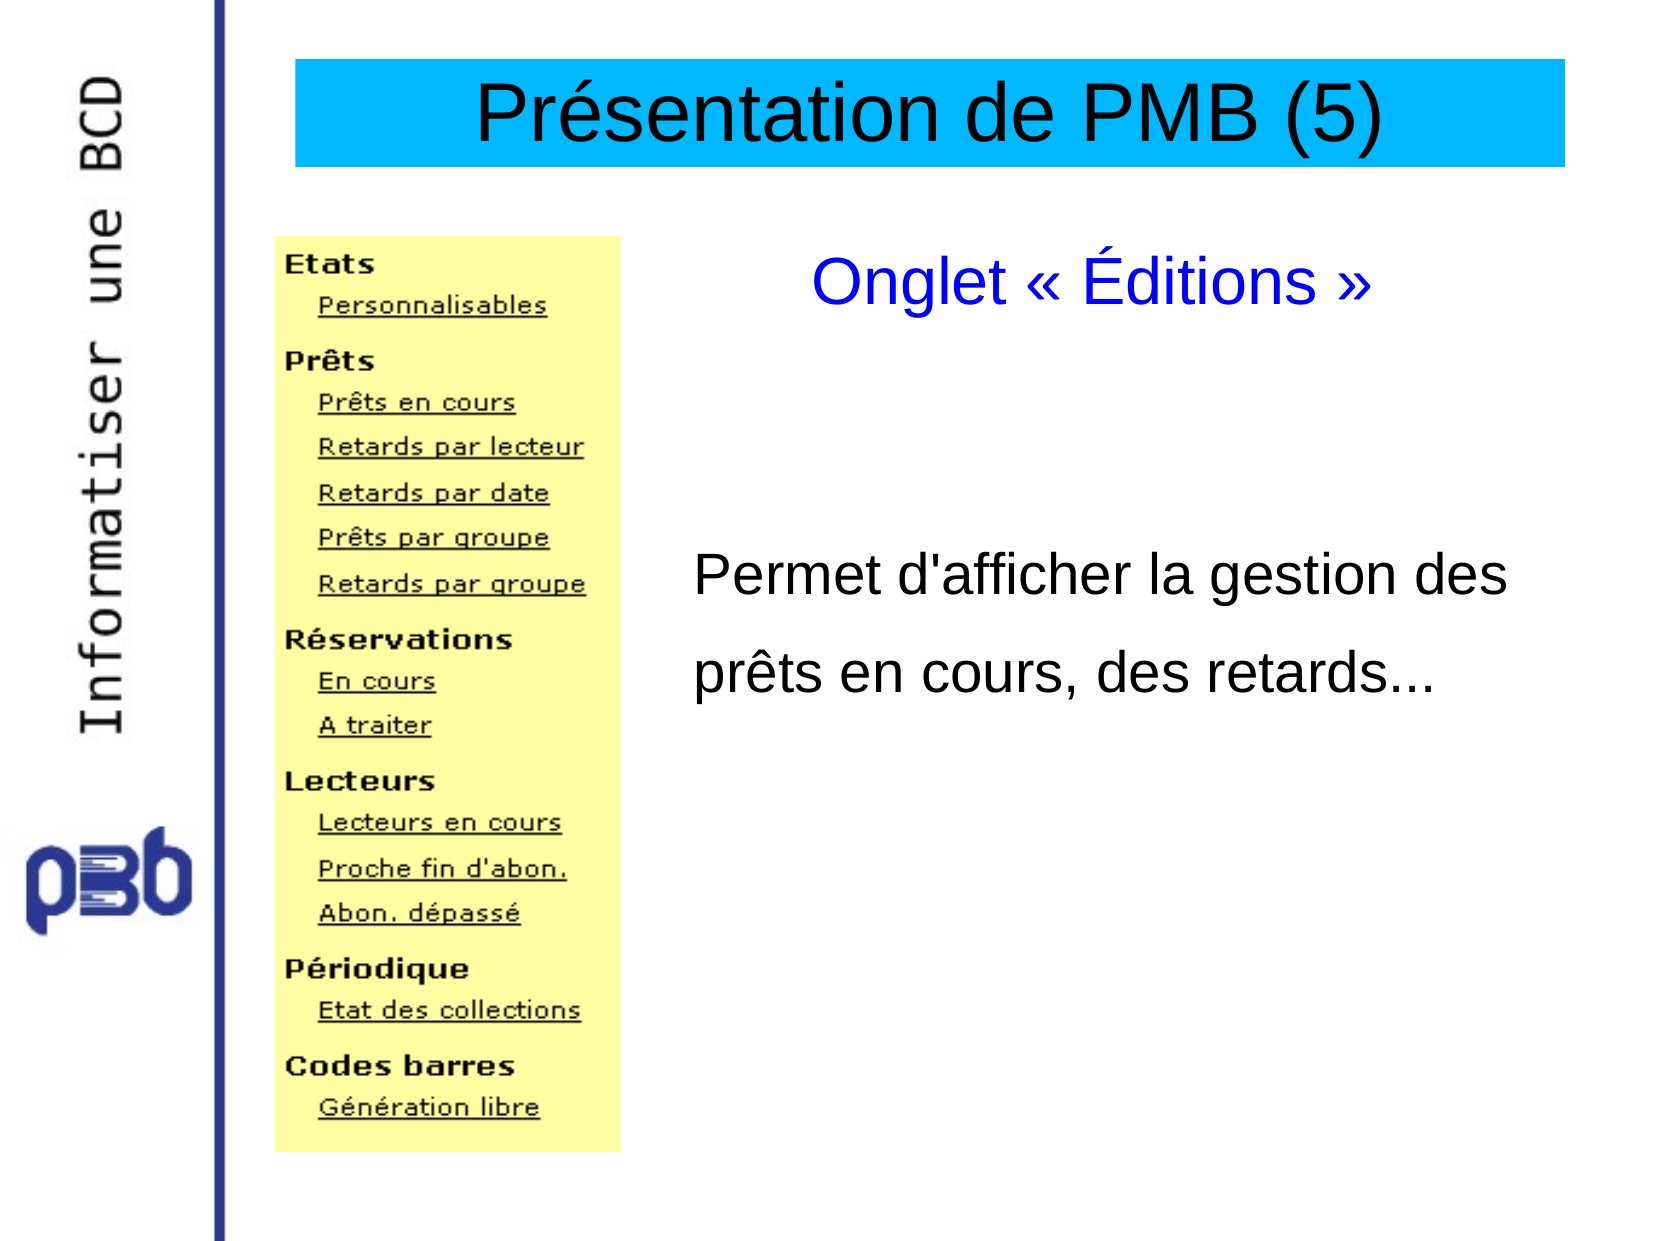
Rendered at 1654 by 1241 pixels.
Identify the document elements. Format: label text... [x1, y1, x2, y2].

text_box Onglet « Éditions » [679, 236, 1506, 326]
picture [0, 0, 1654, 1241]
text_box Présentation de PMB (5) [295, 59, 1565, 167]
text_box Permet d'afficher la gestion des prêts en cours, des retards... [679, 501, 1565, 916]
